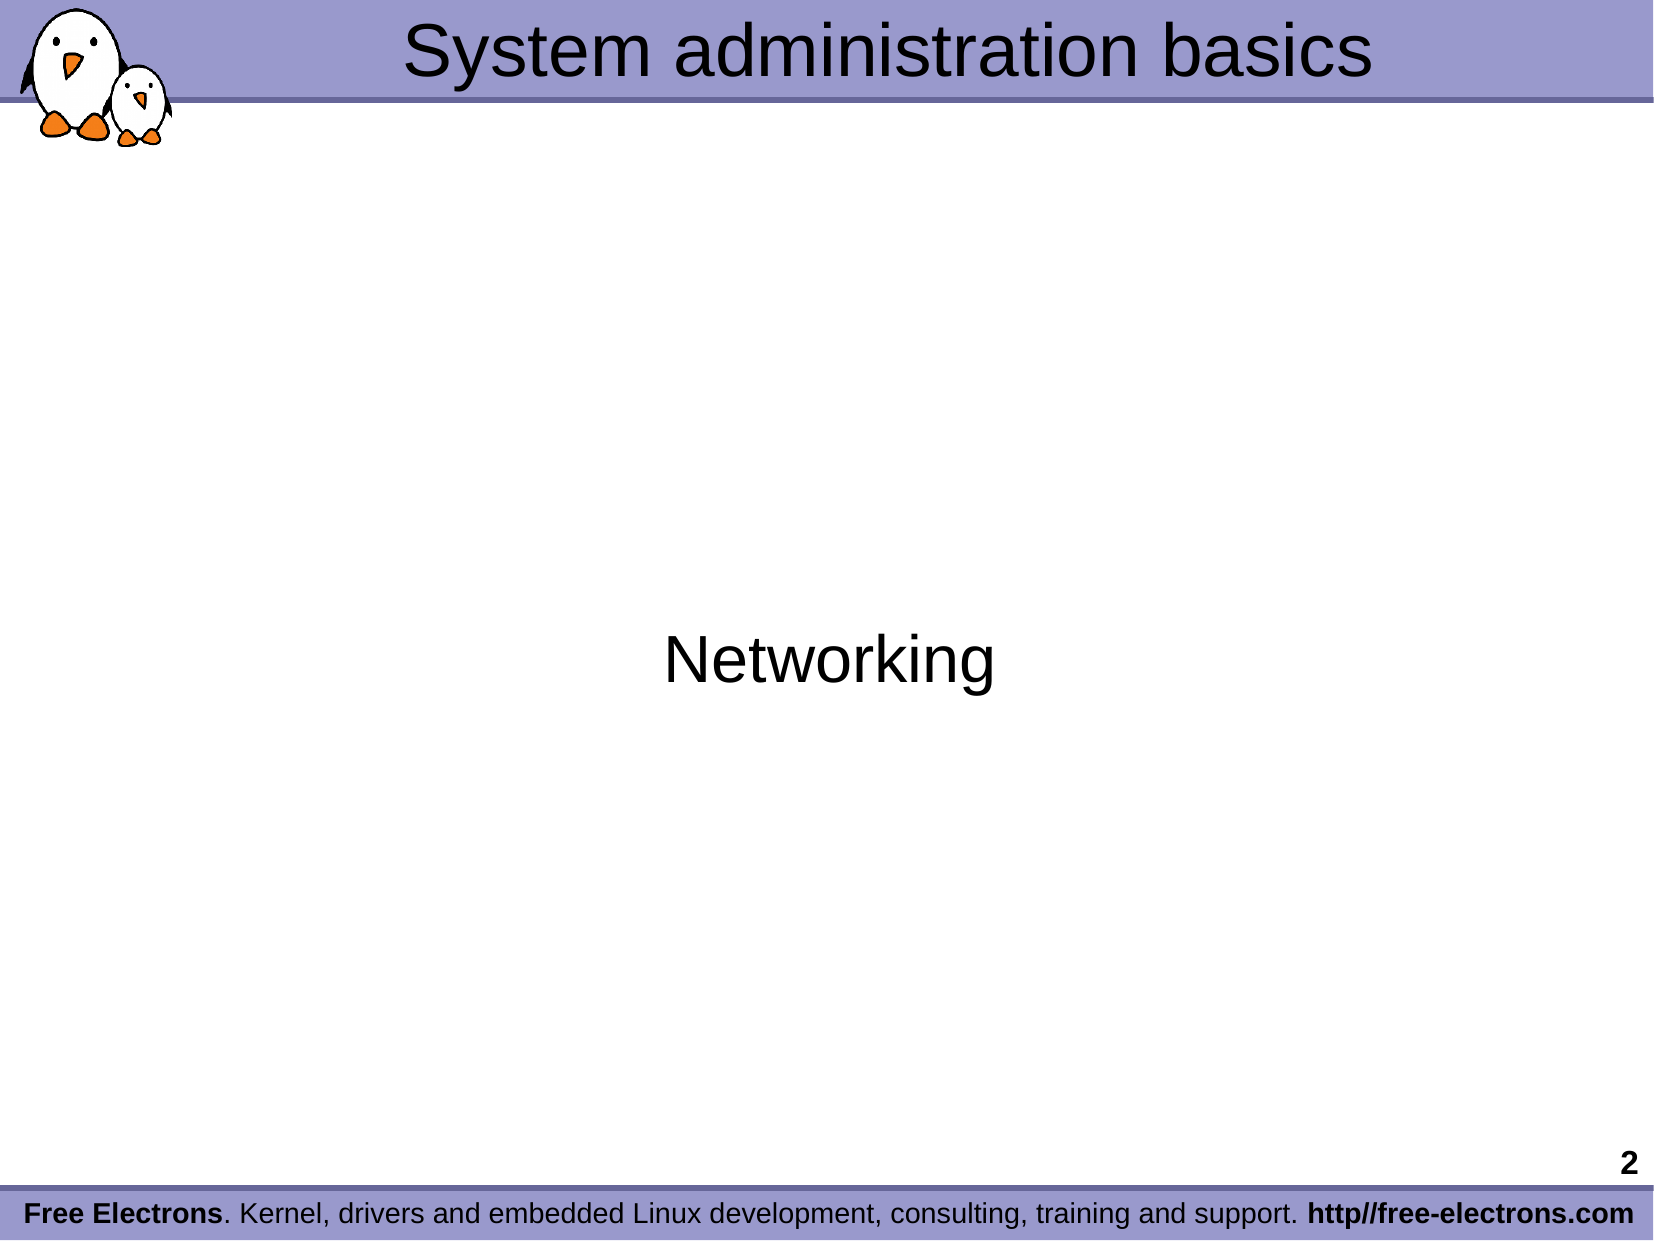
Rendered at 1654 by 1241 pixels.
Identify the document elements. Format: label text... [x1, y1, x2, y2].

picture [20, 8, 172, 147]
title System administration basics [143, 0, 1634, 101]
subtitle Networking [68, 201, 1592, 1118]
